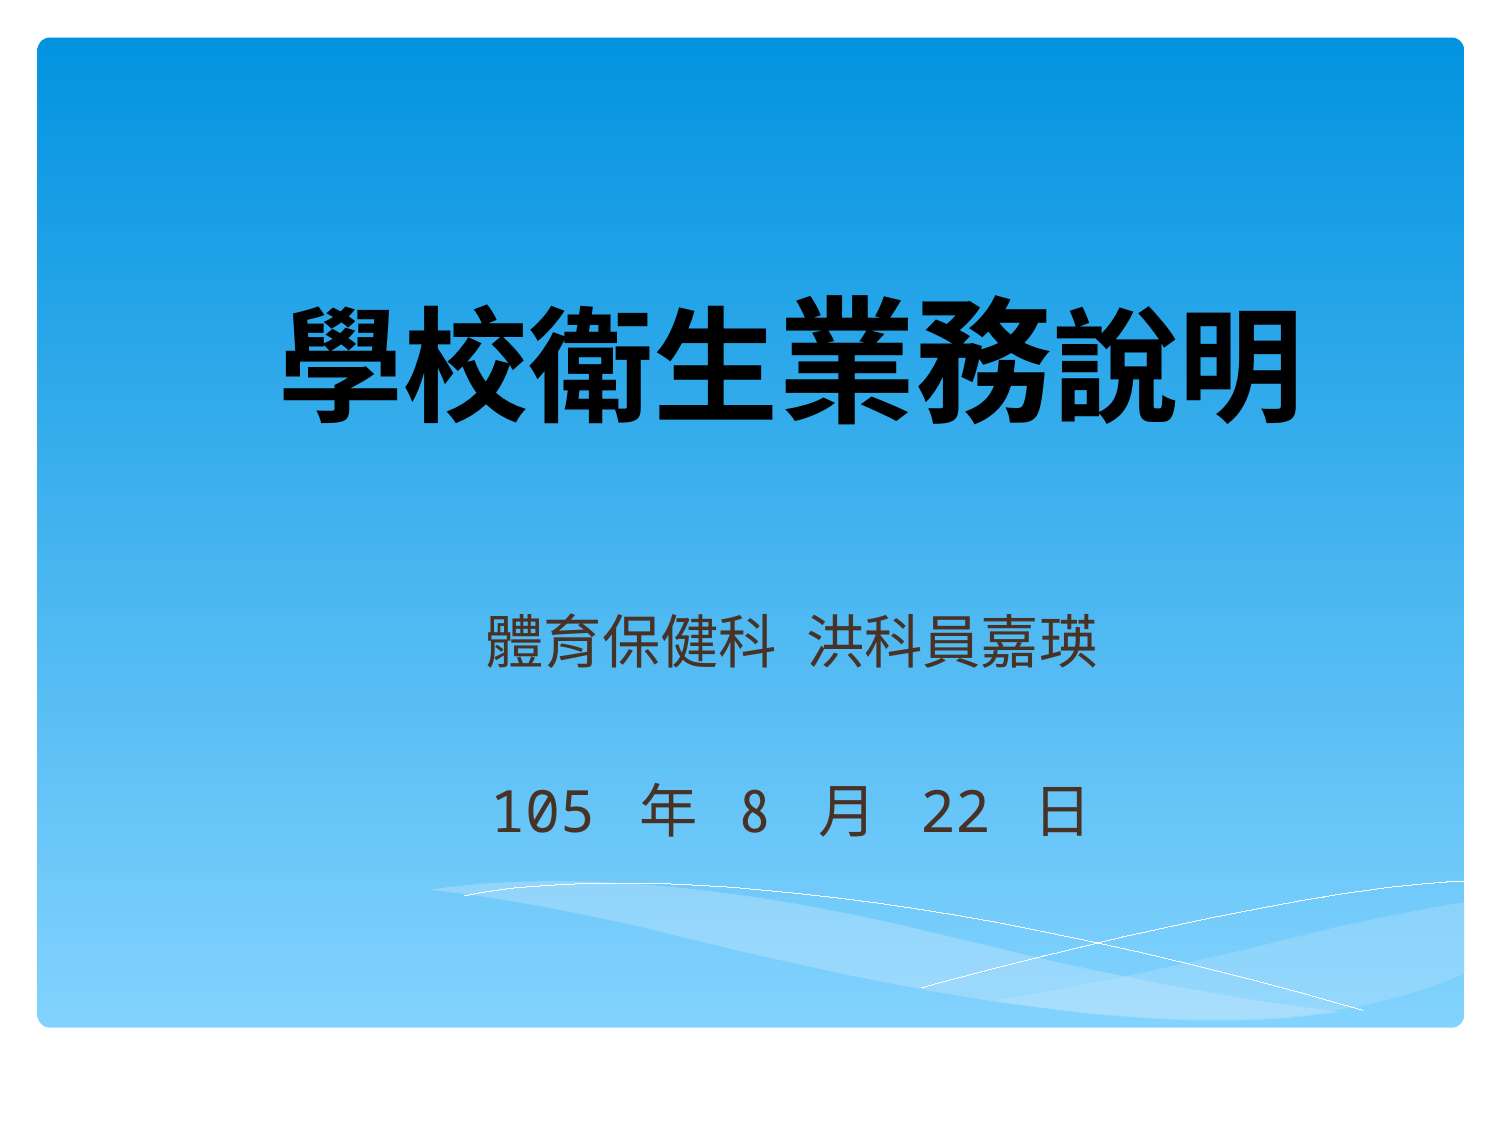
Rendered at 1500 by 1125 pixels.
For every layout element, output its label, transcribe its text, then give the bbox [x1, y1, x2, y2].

subtitle 體育保健科 洪科員嘉瑛 105 年 8 月 22 日 [407, 597, 1176, 858]
text_box 學校衛生業務說明 [230, 267, 1353, 448]
